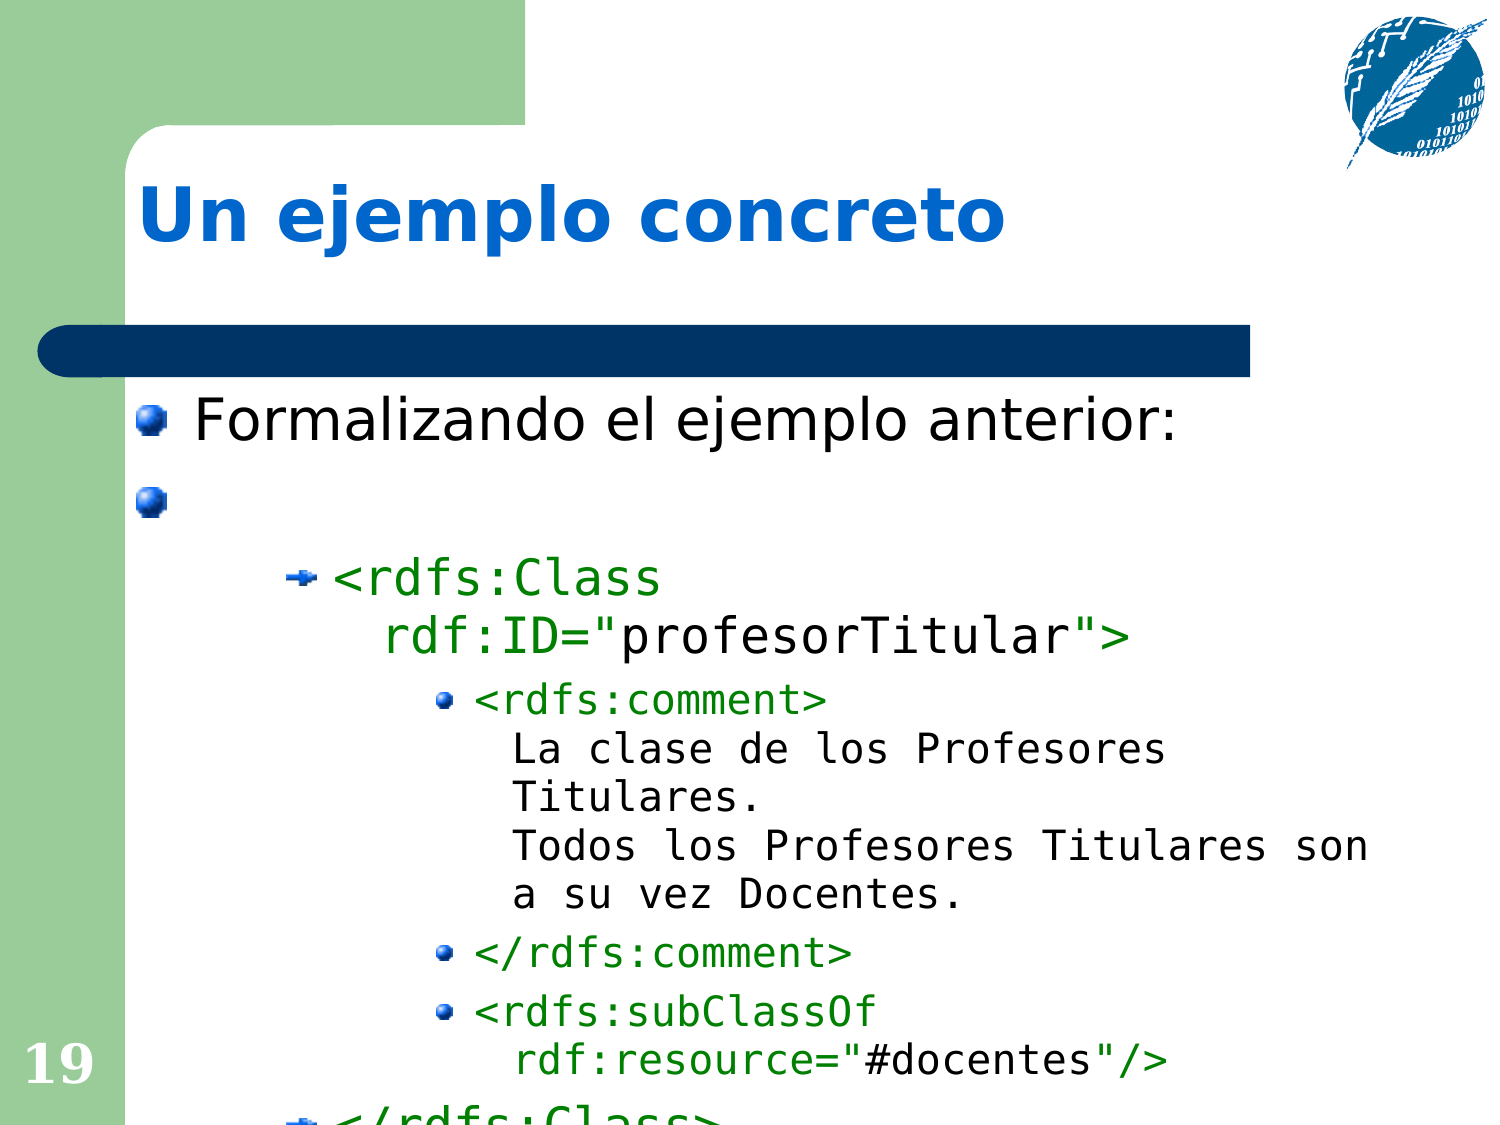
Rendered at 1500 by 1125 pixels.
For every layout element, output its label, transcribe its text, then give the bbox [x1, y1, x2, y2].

list Formalizando el ejemplo anterior: <rdfs:Class rdf:ID="profesorTitular"> <rdfs:comment> La clase de los Profesores Titulares. Todos los Profesores Titulares son a su vez Docentes. </rdfs:comment> <rdfs:subClassOf rdf:resource="#docentes"/> </rdfs:Class> ... [136, 386, 1399, 1108]
picture [1436, 127, 1450, 136]
picture [1433, 139, 1440, 147]
picture [286, 1118, 317, 1125]
title Un ejemplo concreto [136, 135, 1413, 302]
picture [1341, 15, 1487, 172]
picture [1416, 140, 1425, 149]
picture [1427, 138, 1431, 148]
